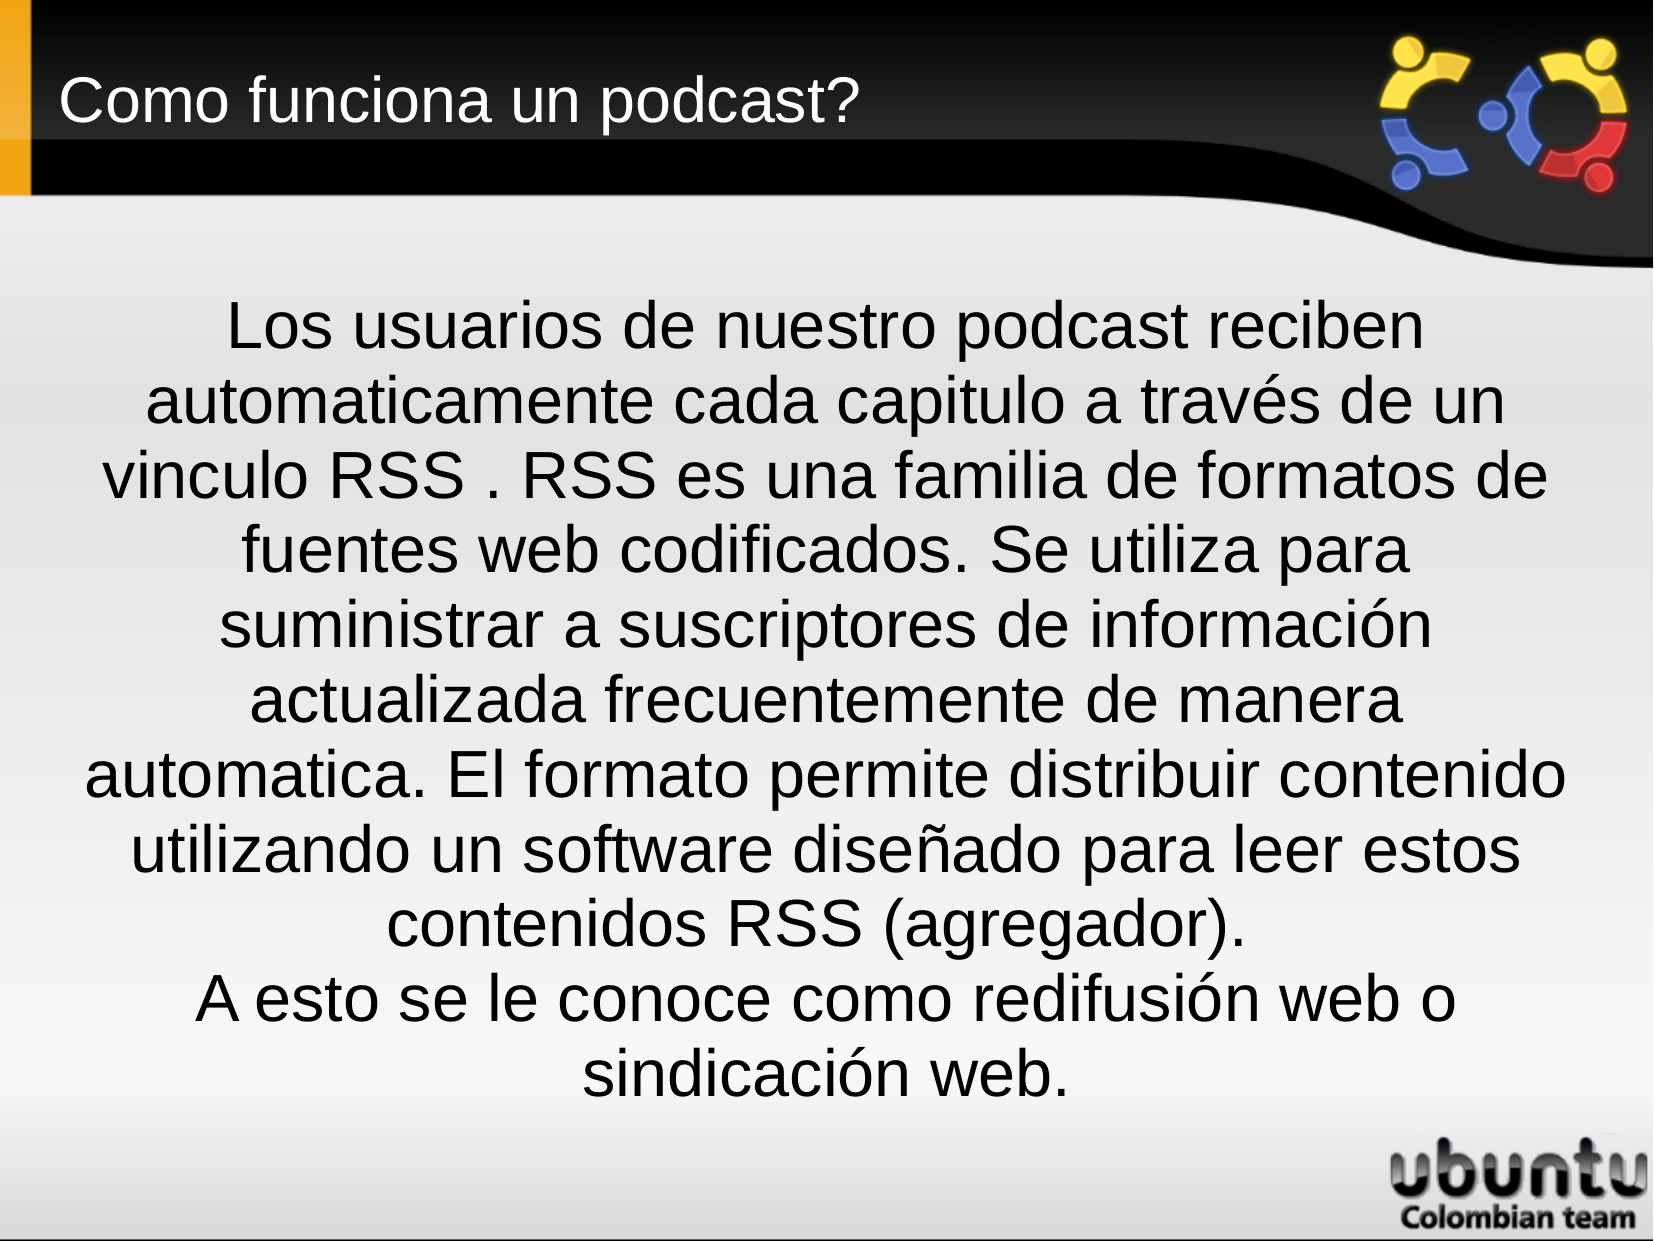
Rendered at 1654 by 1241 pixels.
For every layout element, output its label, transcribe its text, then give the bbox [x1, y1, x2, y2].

picture [0, 0, 1653, 1241]
subtitle Los usuarios de nuestro podcast reciben automaticamente cada capitulo a través de un vinculo RSS . RSS es una familia de formatos de fuentes web codificados. Se utiliza para suministrar a suscriptores de información actualizada frecuentemente de manera automatica. El formato permite distribuir contenido utilizando un software diseñado para leer estos contenidos RSS (agregador). A esto se le conoce como redifusión web o sindicación web. [82, 242, 1571, 1157]
title Como funciona un podcast? [59, 41, 1376, 160]
